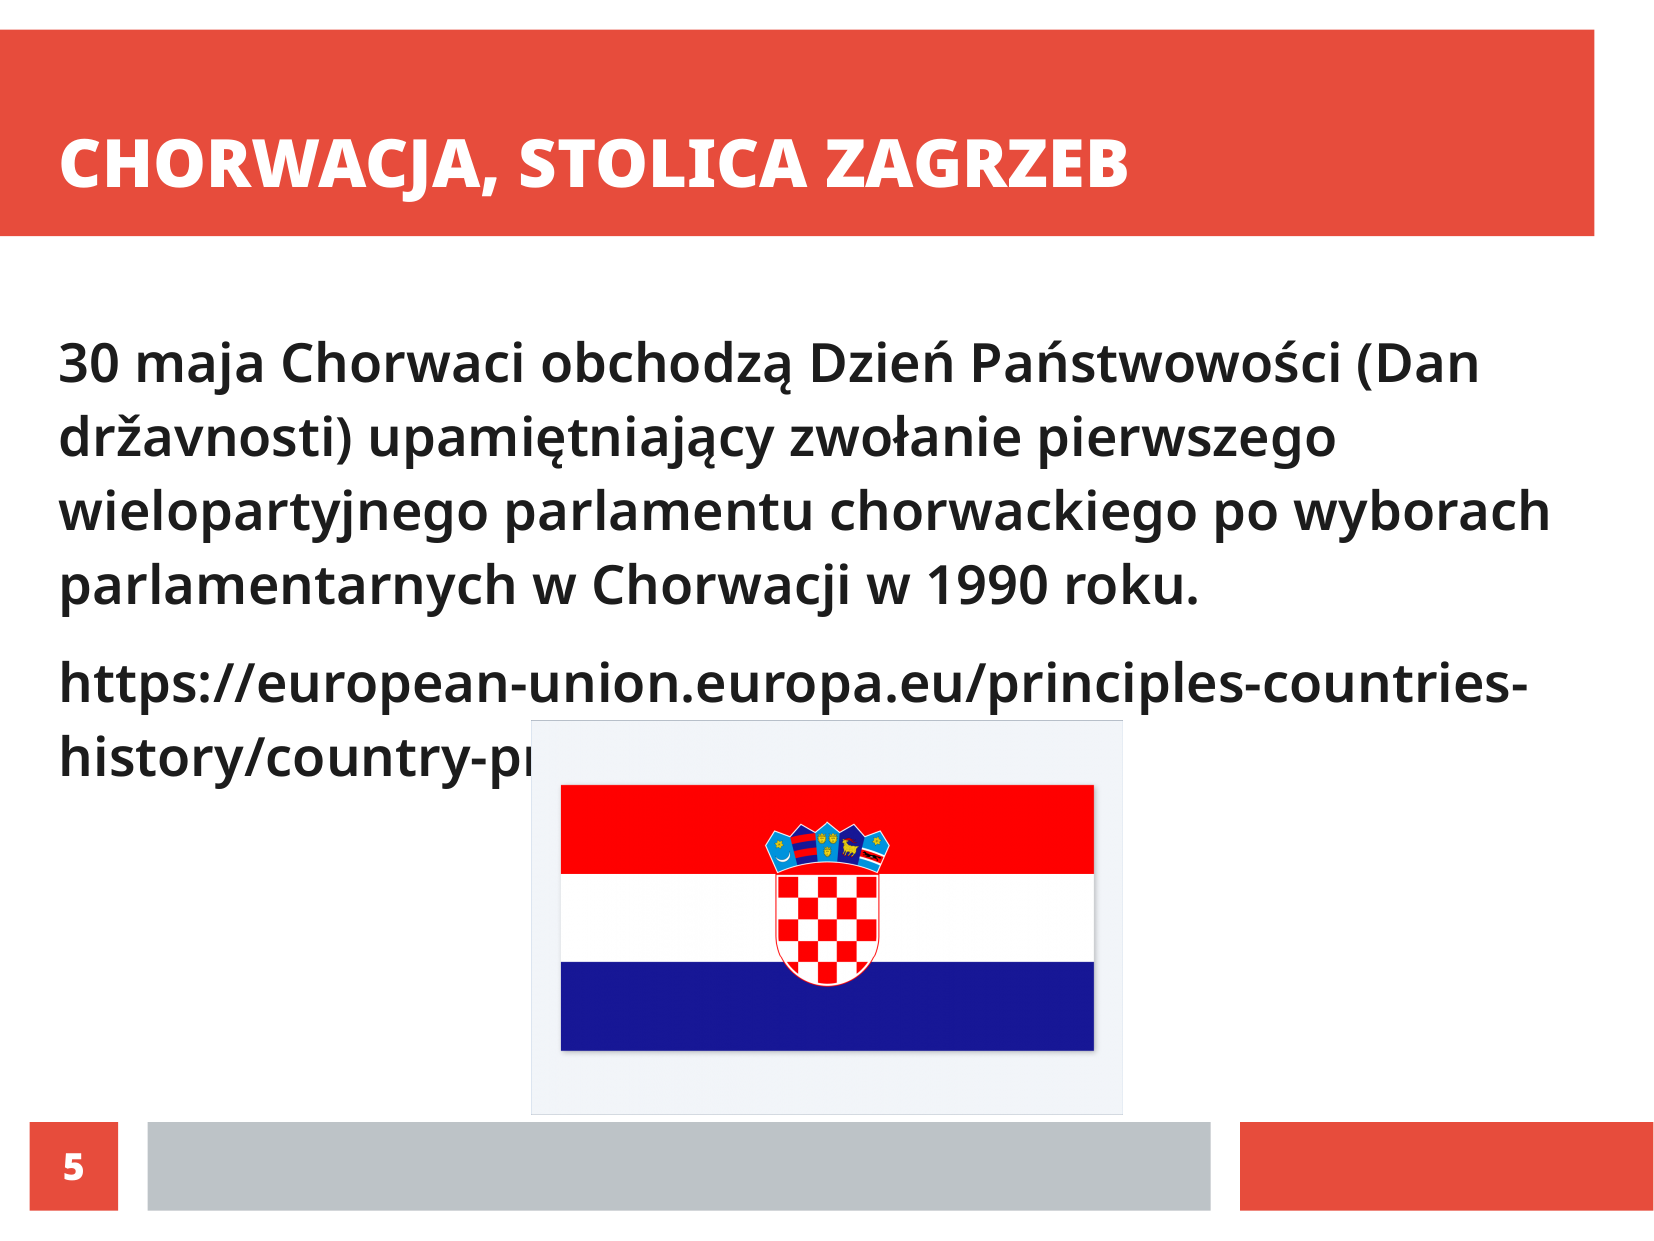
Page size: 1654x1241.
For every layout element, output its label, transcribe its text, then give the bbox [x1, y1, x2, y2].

picture [531, 720, 1123, 1115]
list 30 maja Chorwaci obchodzą Dzień Państwowości (Dan državnosti) upamiętniający zwołanie pierwszego wielopartyjnego parlamentu chorwackiego po wyborach parlamentarnych w Chorwacji w 1990 roku. https://european-union.europa.eu/principles-countries-history/country-profiles_pl [59, 324, 1565, 1093]
title CHORWACJA, STOLICA ZAGRZEB [59, 59, 1595, 207]
